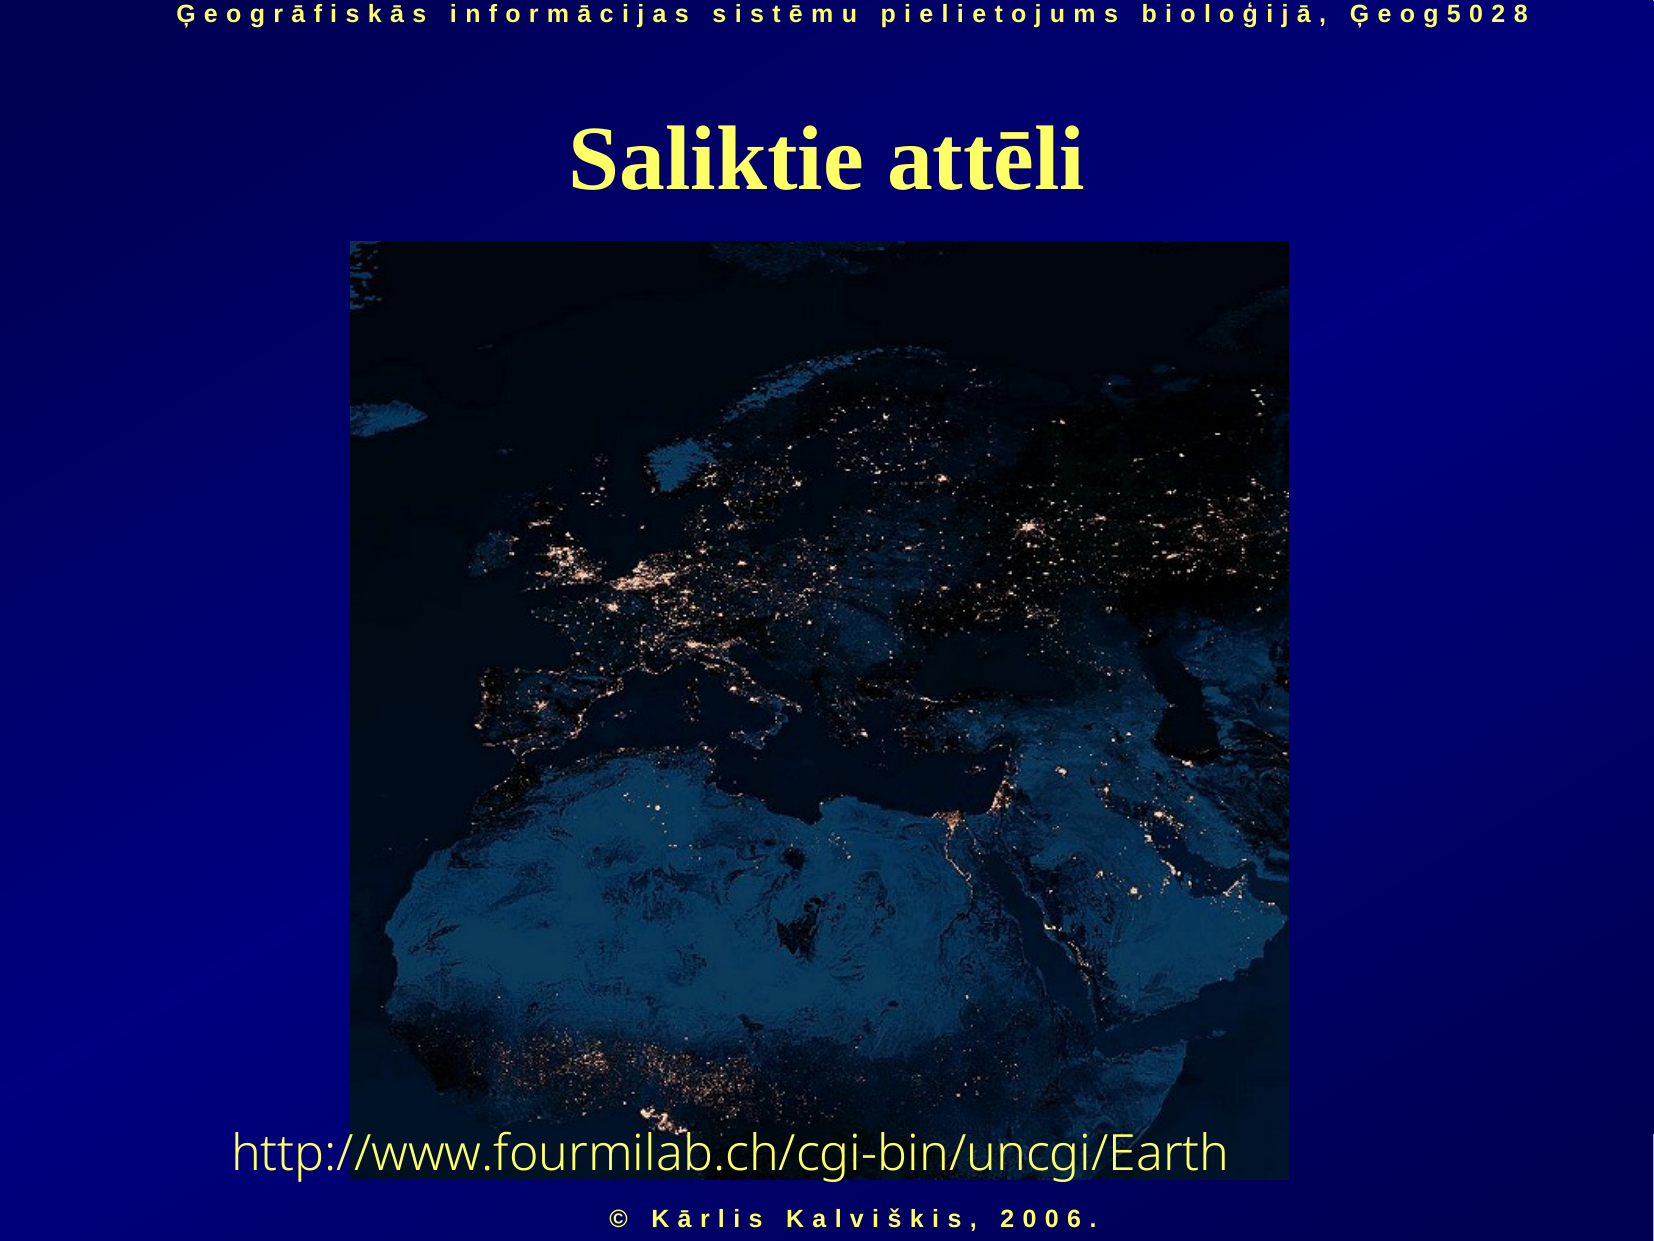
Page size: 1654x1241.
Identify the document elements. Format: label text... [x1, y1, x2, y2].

picture [1071, 1175, 1289, 1180]
title Saliktie attēli [121, 102, 1534, 216]
text_box http://www.fourmilab.ch/cgi-bin/uncgi/Earth [177, 1117, 1386, 1175]
picture [841, 1175, 1071, 1180]
picture [350, 241, 1289, 1117]
picture [350, 1175, 841, 1180]
